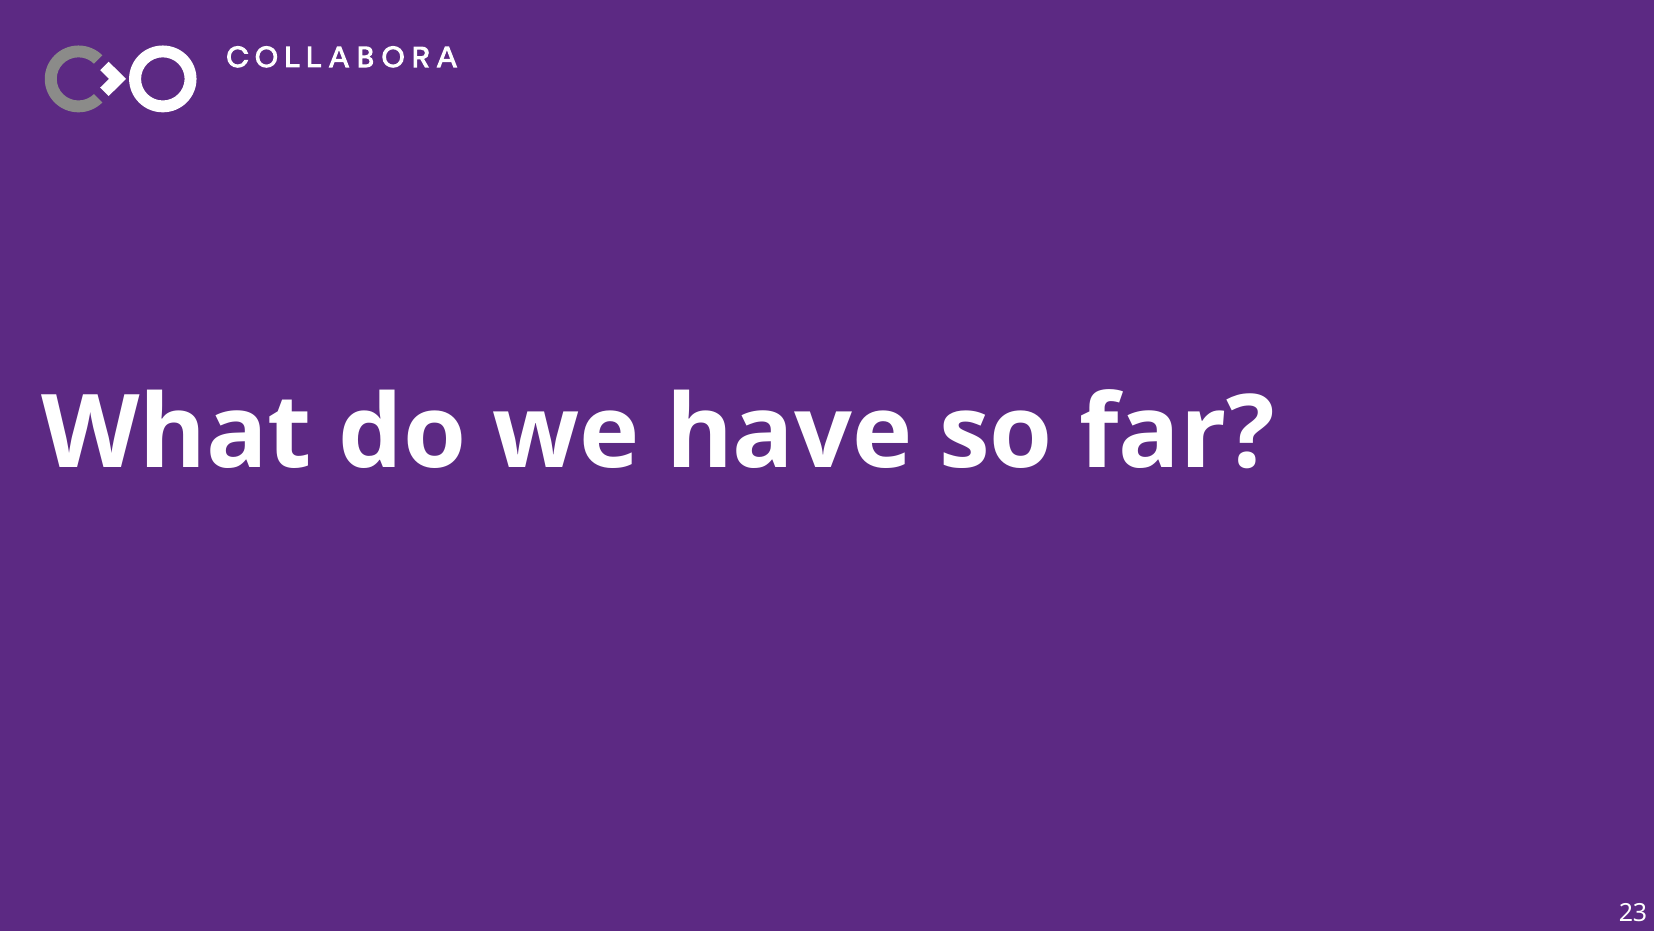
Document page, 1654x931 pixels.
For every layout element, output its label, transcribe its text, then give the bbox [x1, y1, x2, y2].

title What do we have so far? [41, 315, 1530, 541]
